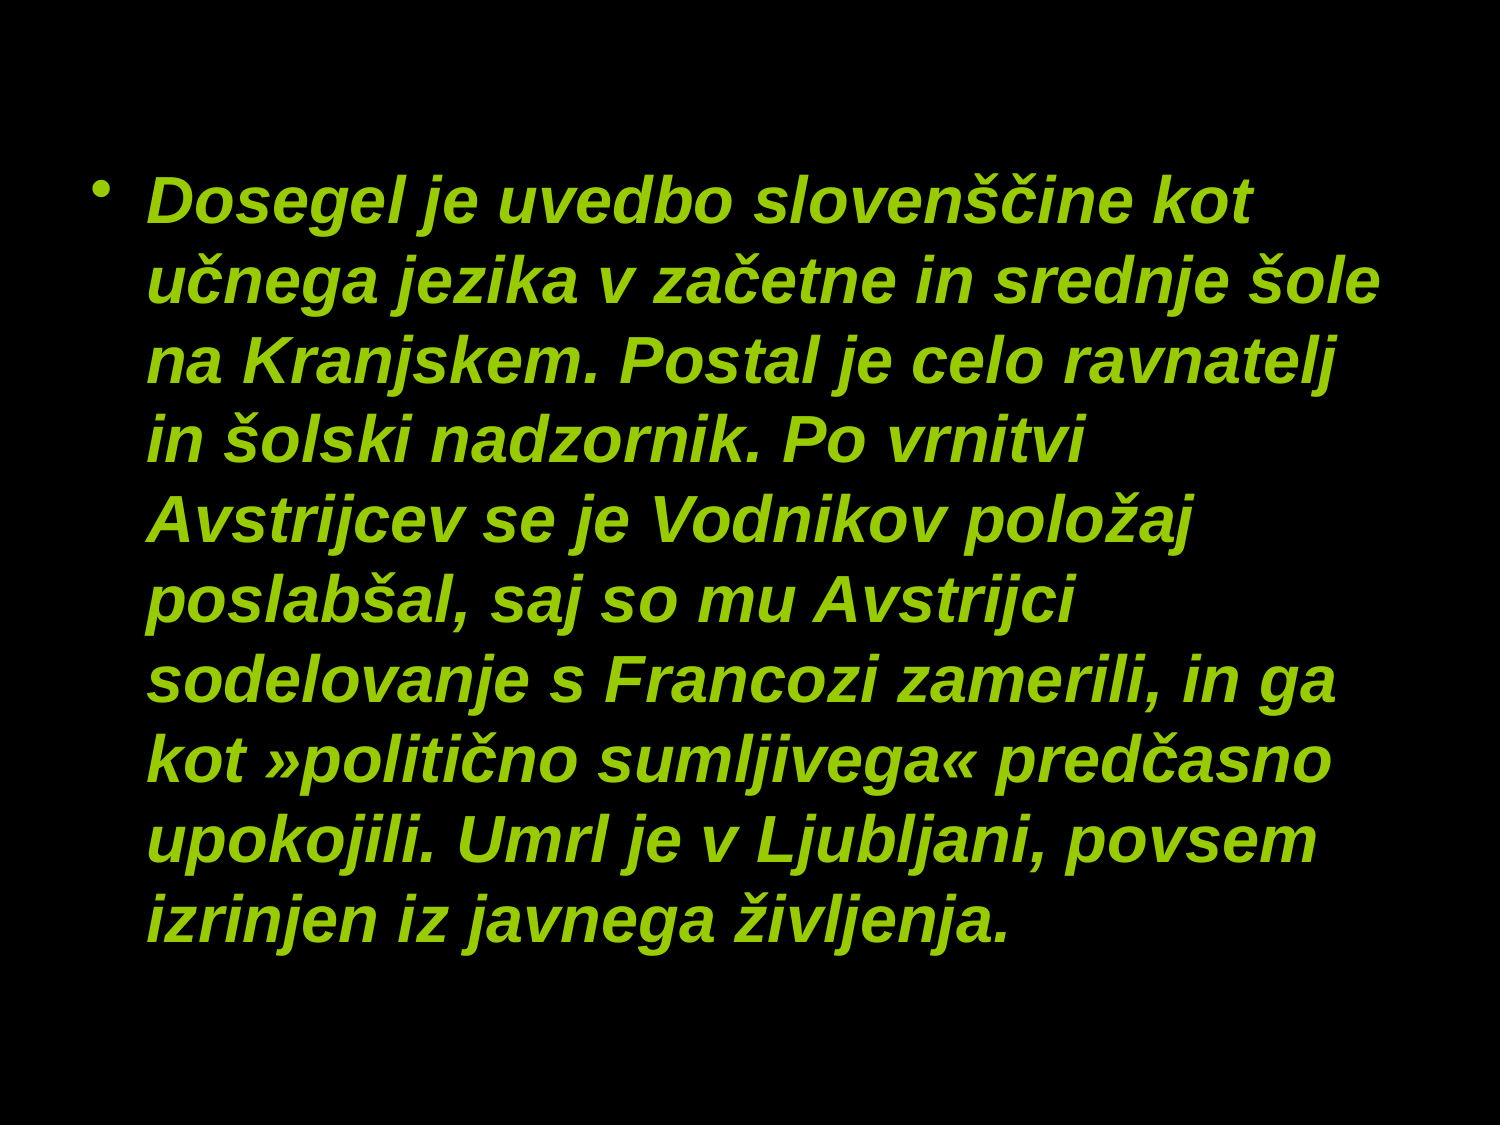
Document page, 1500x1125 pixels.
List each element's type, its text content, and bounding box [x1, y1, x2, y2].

list Dosegel je uvedbo slovenščine kot učnega jezika v začetne in srednje šole na Kranjskem. Postal je celo ravnatelj in šolski nadzornik. Po vrnitvi Avstrijcev se je Vodnikov položaj poslabšal, saj so mu Avstrijci sodelovanje s Francozi zamerili, in ga kot »politično sumljivega« predčasno upokojili. Umrl je v Ljubljani, povsem izrinjen iz javnega življenja. [75, 148, 1425, 1059]
